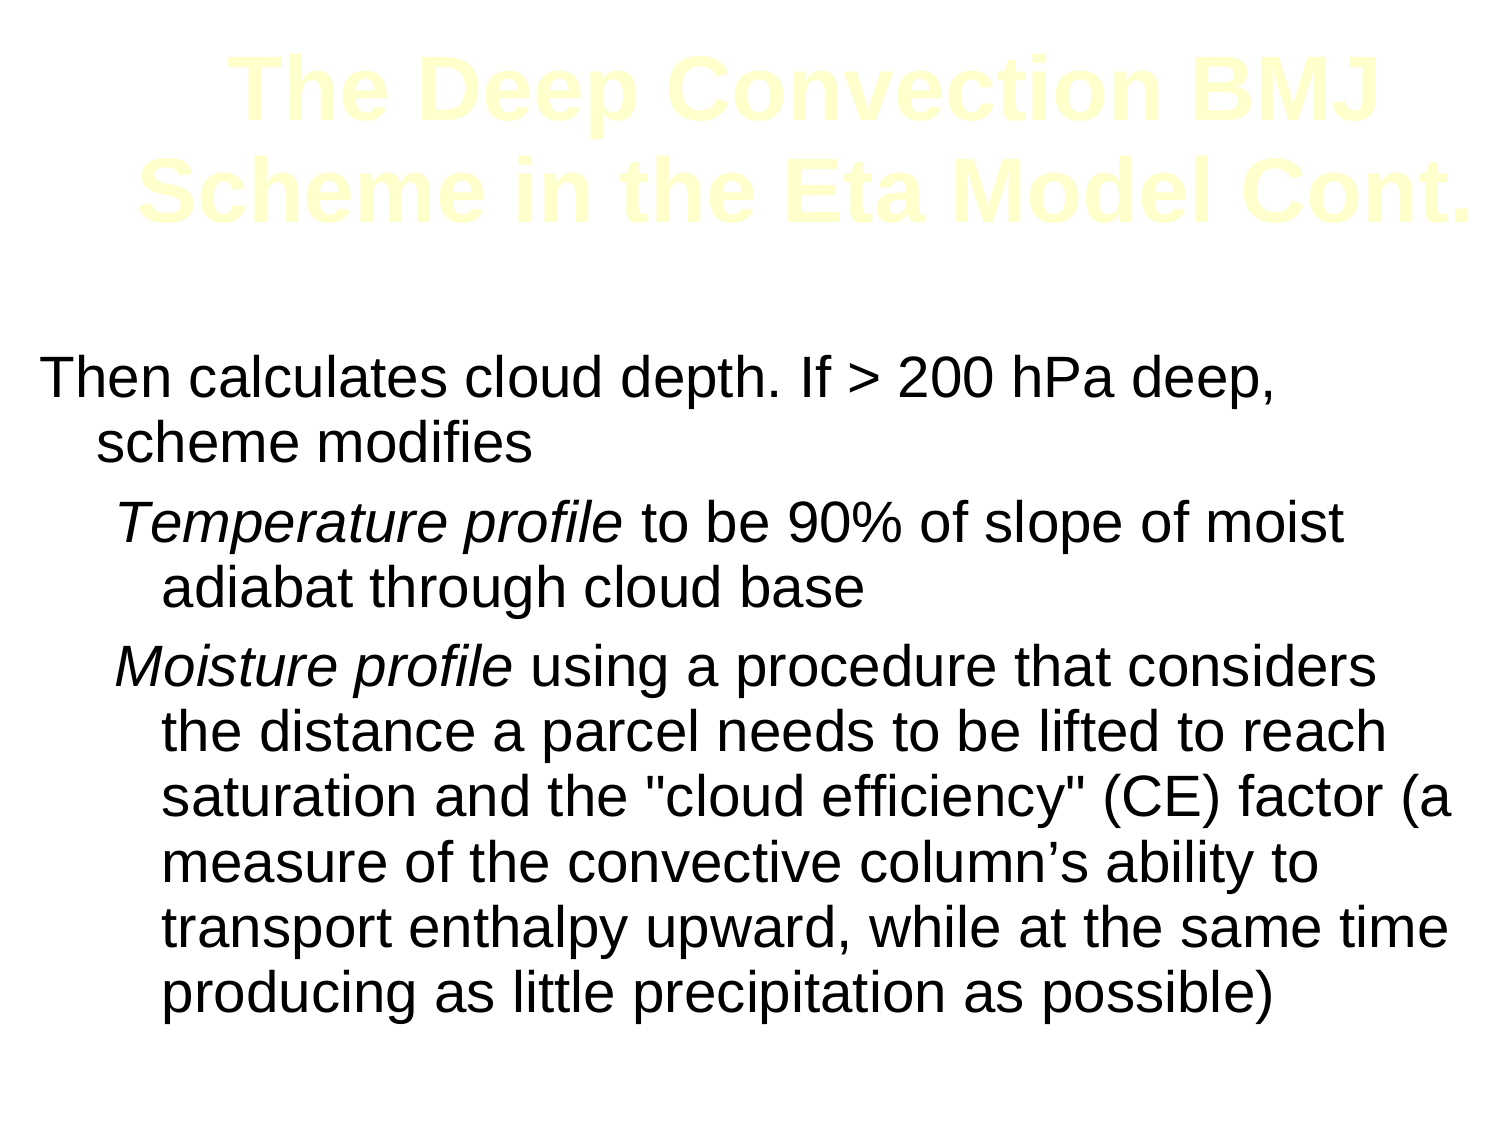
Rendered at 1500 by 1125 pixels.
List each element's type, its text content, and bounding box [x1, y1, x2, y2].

title The Deep Convection BMJ Scheme in the Eta Model Cont. [112, 14, 1500, 250]
list Then calculates cloud depth. If > 200 hPa deep, scheme modifies Temperature profile to be 90% of slope of moist adiabat through cloud base Moisture profile using a procedure that considers the distance a parcel needs to be lifted to reach saturation and the "cloud efficiency" (CE) factor (a measure of the convective column’s ability to transport enthalpy upward, while at the same time producing as little precipitation as possible) [24, 337, 1476, 1082]
